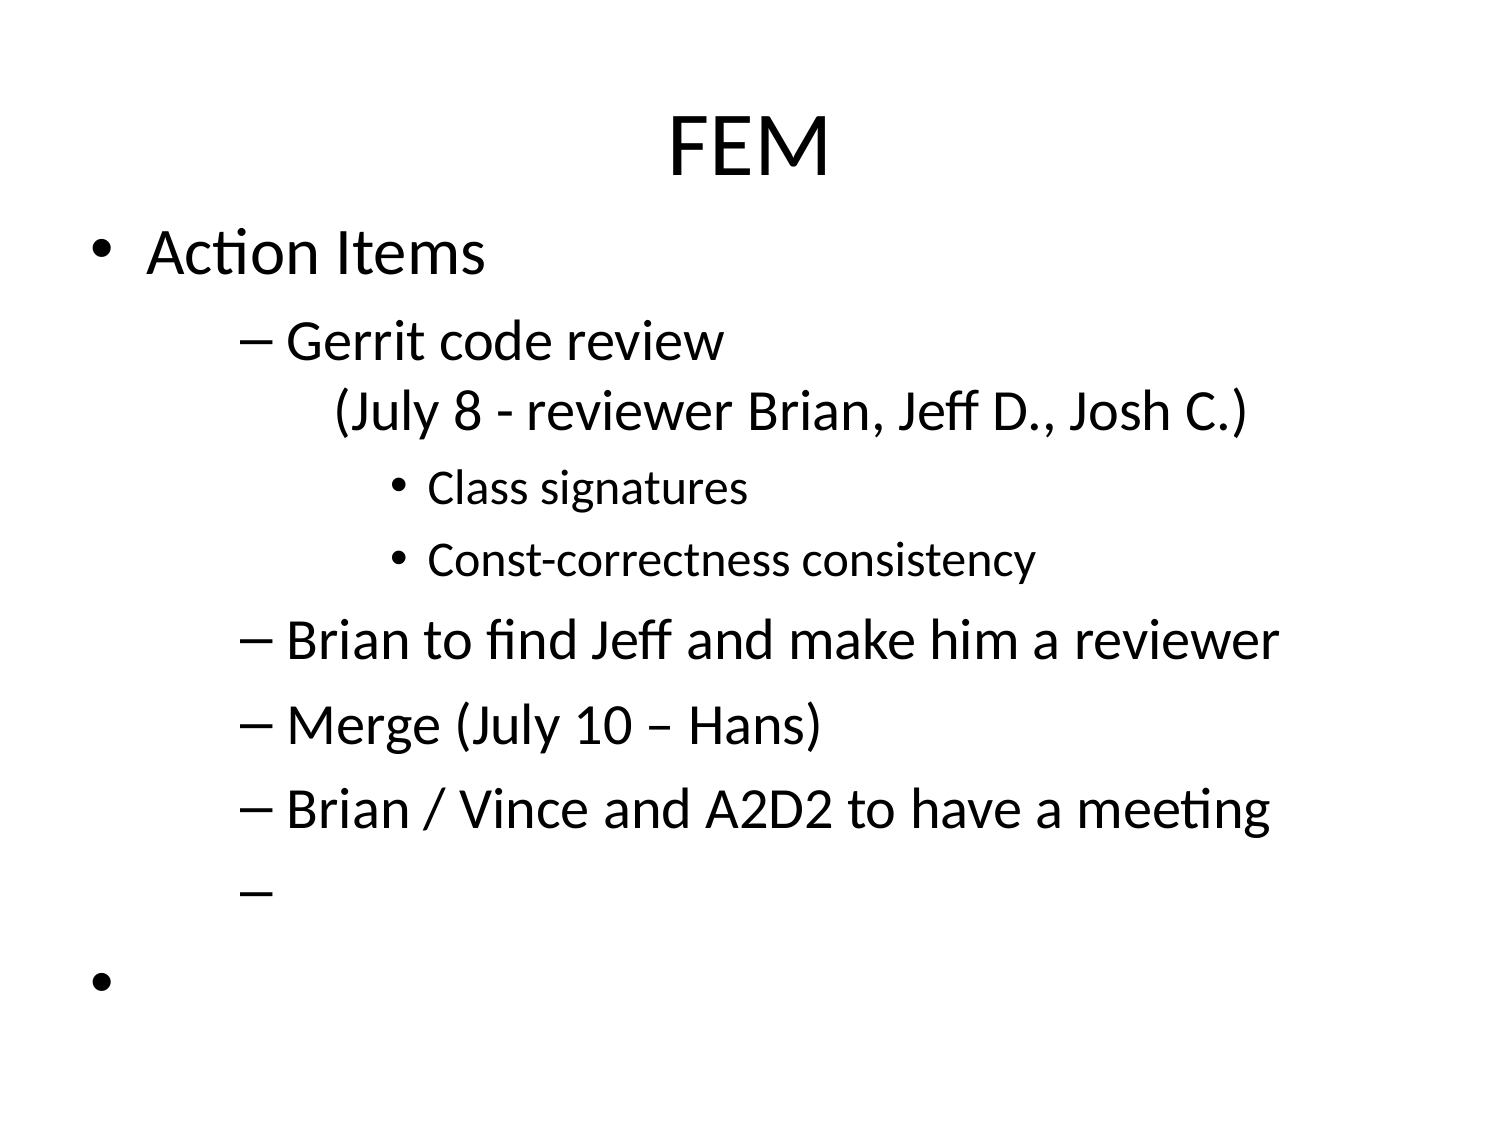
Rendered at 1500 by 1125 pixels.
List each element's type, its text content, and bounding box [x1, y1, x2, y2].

title FEM [75, 45, 1426, 200]
list Action Items Gerrit code review (July 8 - reviewer Brian, Jeff D., Josh C.) Class signatures Const-correctness consistency Brian to find Jeff and make him a reviewer Merge (July 10 – Hans) Brian / Vince and A2D2 to have a meeting [75, 200, 1426, 1038]
